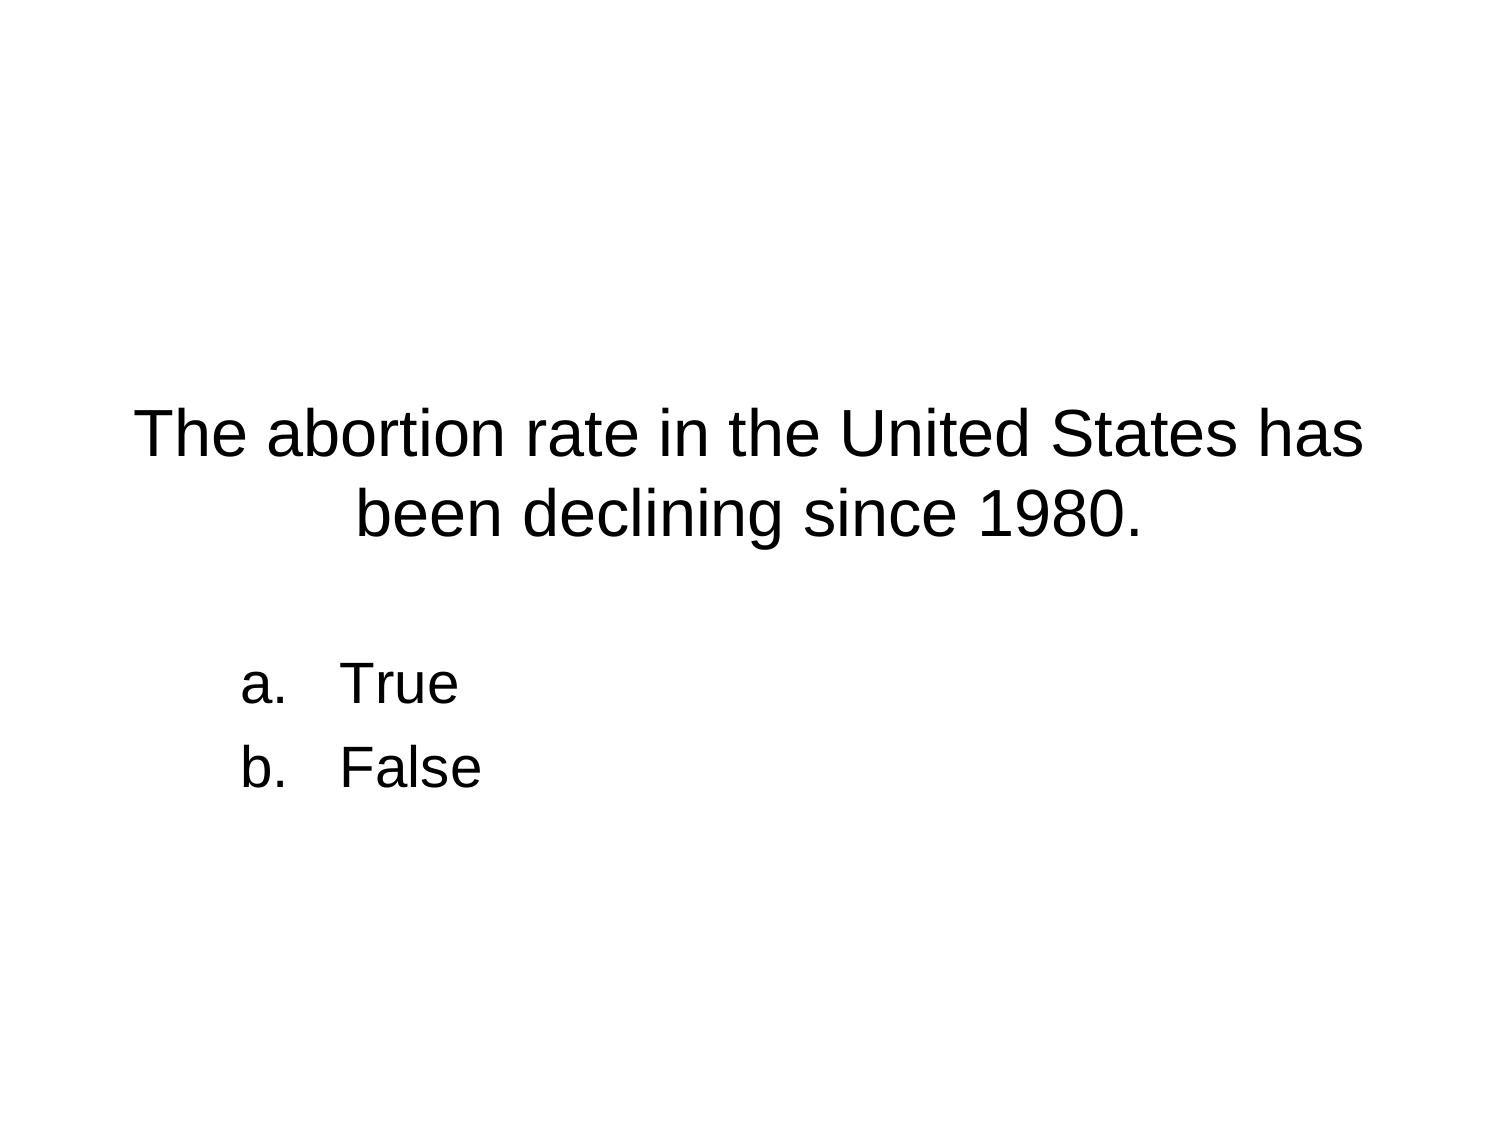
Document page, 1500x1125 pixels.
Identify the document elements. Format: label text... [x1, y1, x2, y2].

subtitle True False [225, 637, 1276, 925]
title The abortion rate in the United States has been declining since 1980. [112, 349, 1388, 591]
